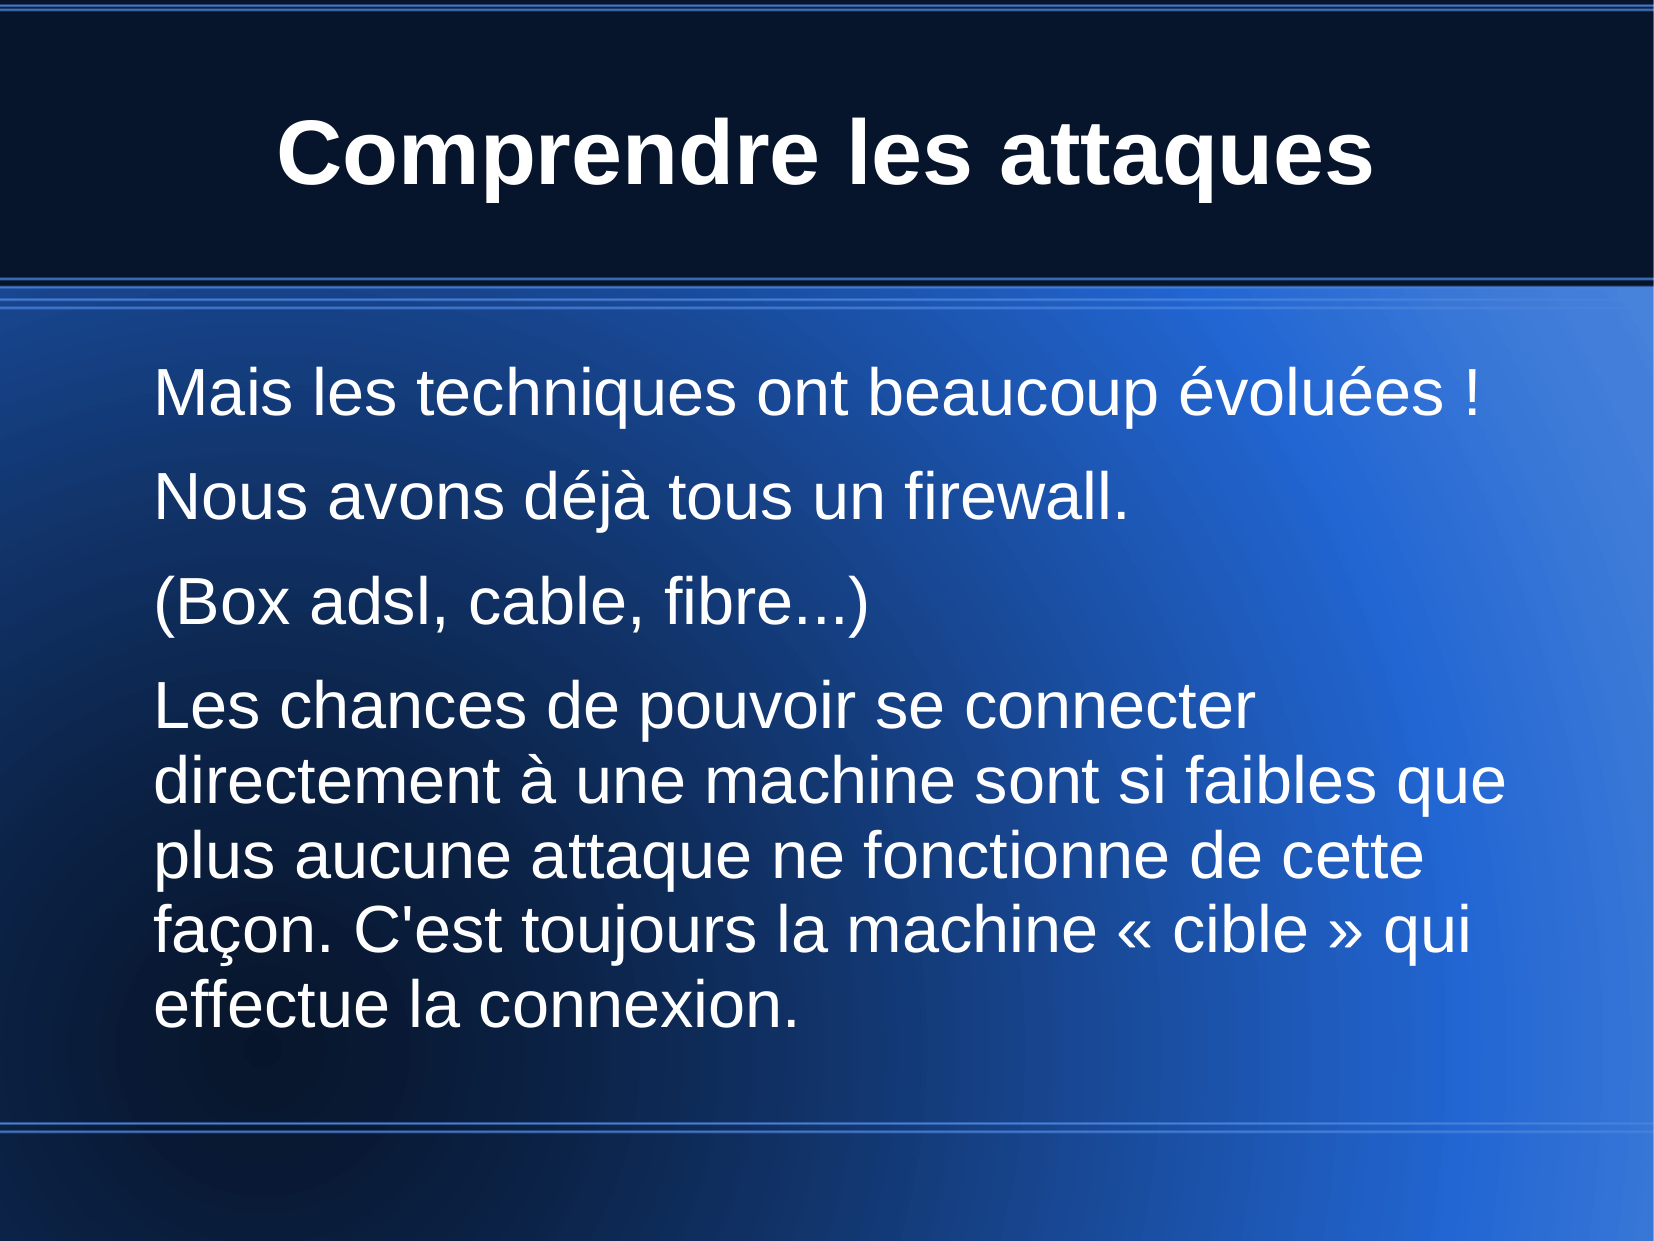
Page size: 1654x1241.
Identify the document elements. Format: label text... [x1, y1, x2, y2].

list Mais les techniques ont beaucoup évoluées ! Nous avons déjà tous un firewall. (Box adsl, cable, fibre...) Les chances de pouvoir se connecter directement à une machine sont si faibles que plus aucune attaque ne fonctionne de cette façon. C'est toujours la machine « cible » qui effectue la connexion. [82, 355, 1571, 1174]
title Comprendre les attaques [82, 49, 1571, 257]
picture [0, 0, 1654, 1241]
